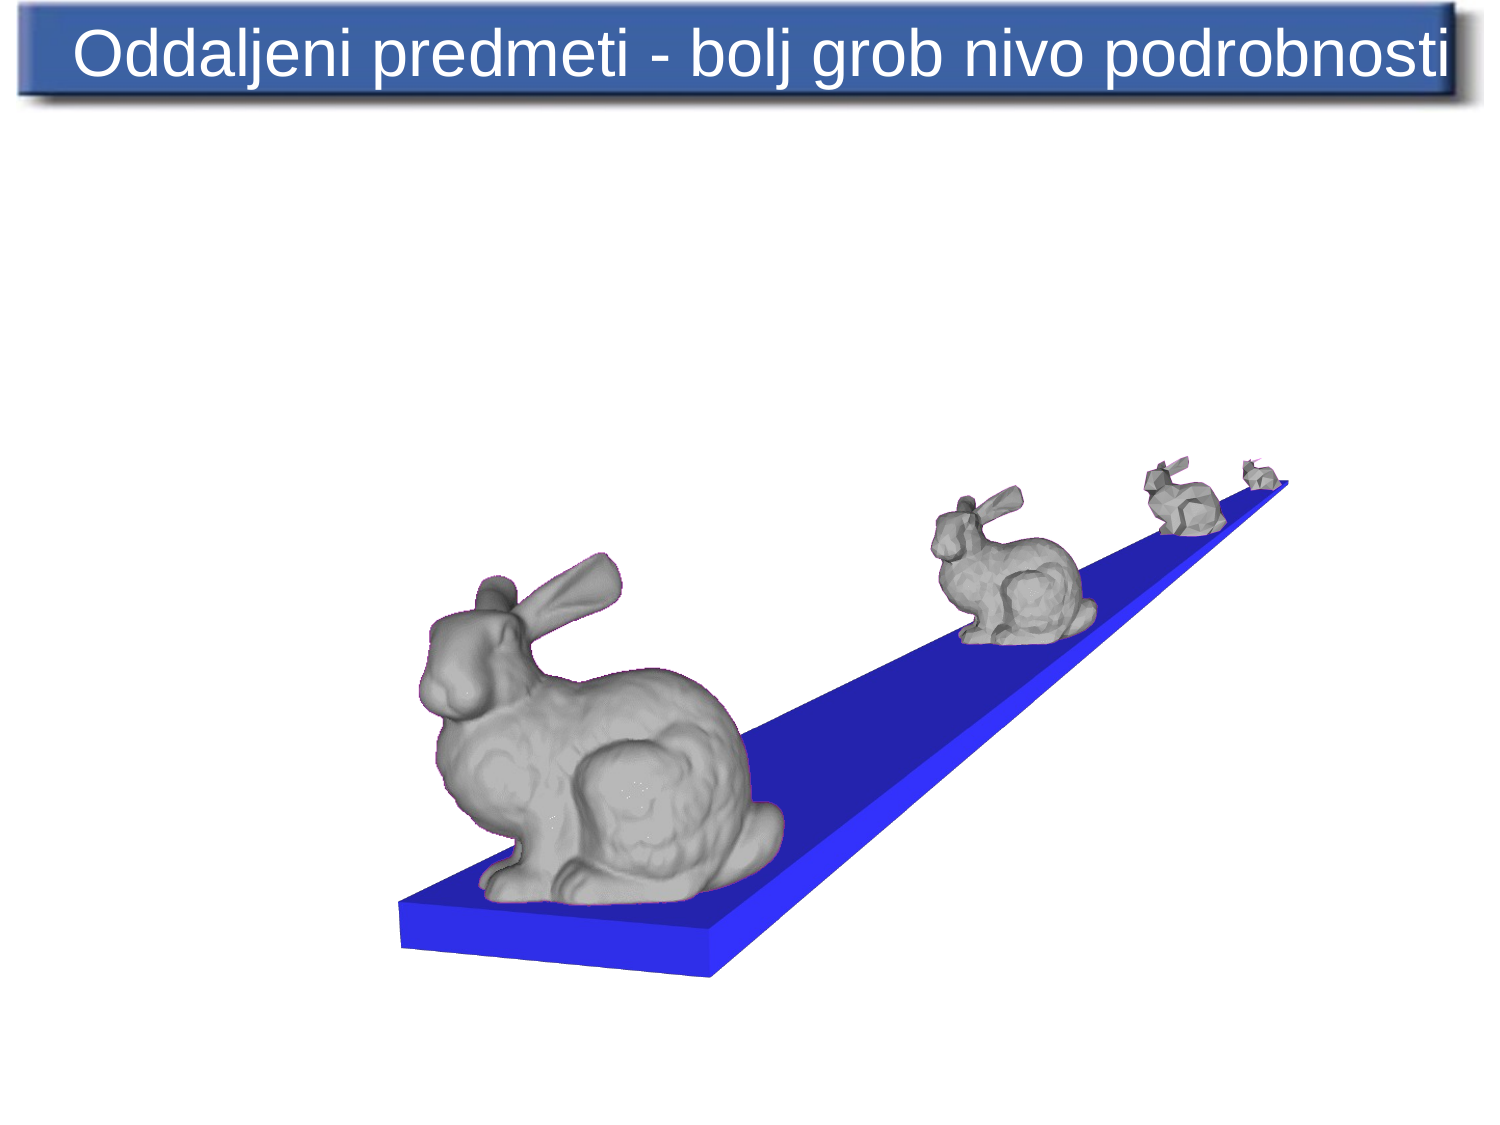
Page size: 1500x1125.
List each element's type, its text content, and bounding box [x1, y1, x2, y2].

text_box [399, 903, 709, 977]
picture [412, 549, 794, 907]
title Oddaljeni predmeti - bolj grob nivo podrobnosti [24, 0, 1500, 100]
picture [1142, 455, 1229, 537]
picture [929, 483, 1101, 650]
picture [16, 0, 1484, 113]
text_box d1 [713, 938, 718, 958]
picture [1241, 456, 1282, 491]
